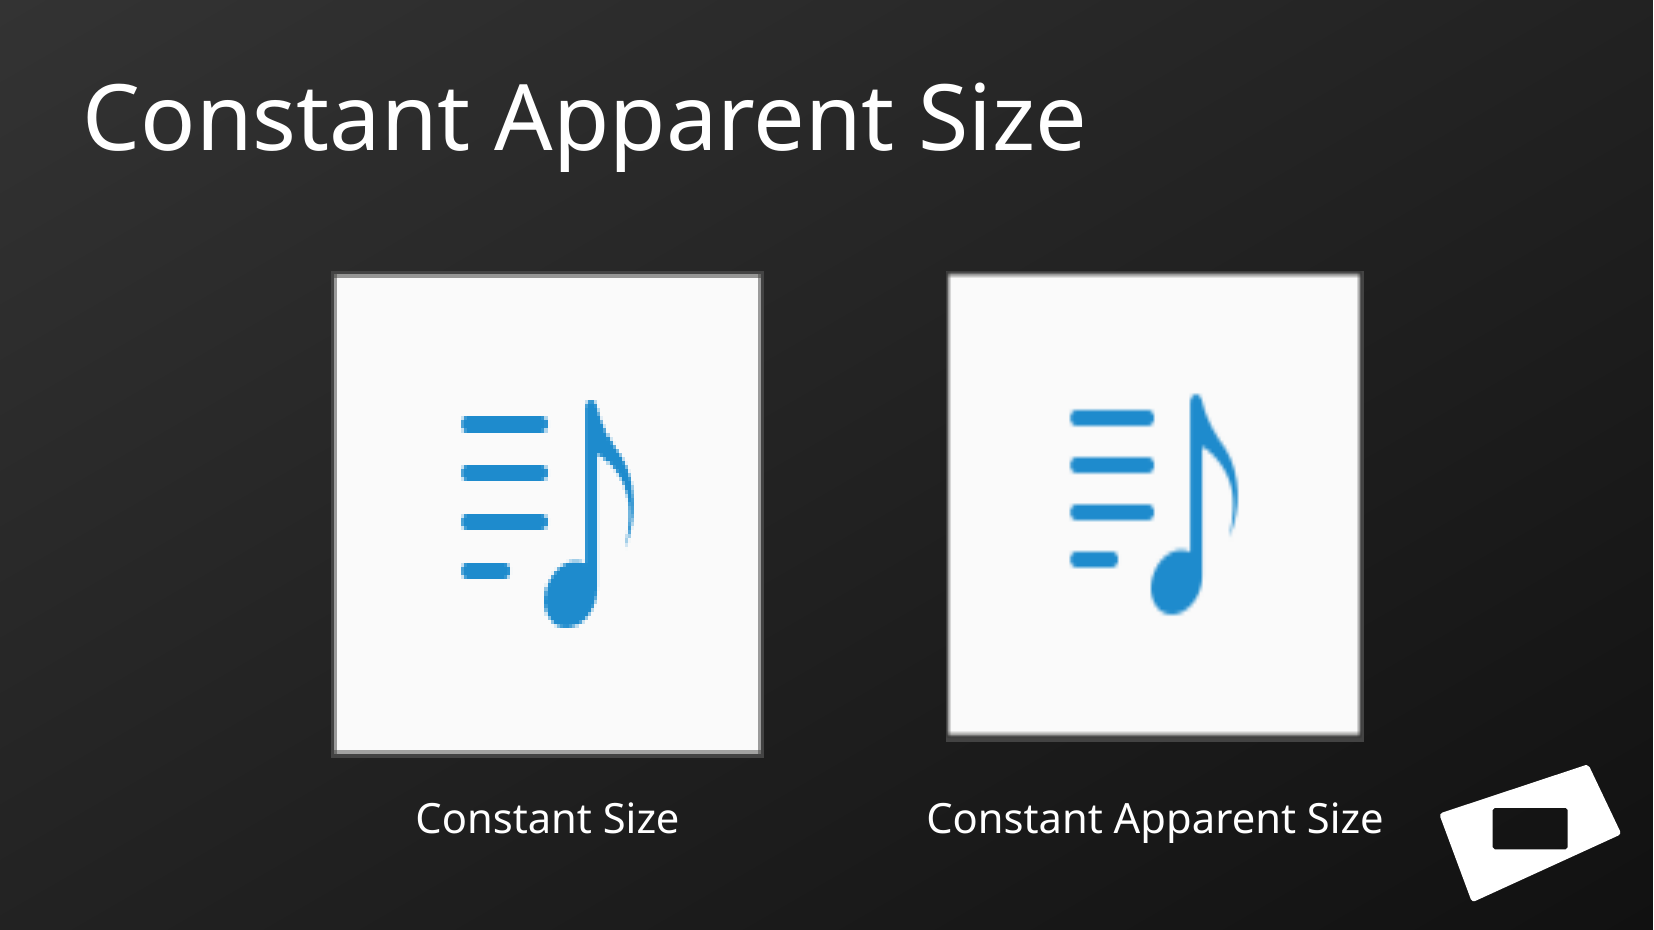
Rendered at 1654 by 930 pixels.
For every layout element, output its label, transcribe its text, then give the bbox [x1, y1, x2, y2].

text_box [330, 269, 766, 760]
title Constant Size [330, 765, 766, 871]
title Constant Apparent Size [915, 765, 1396, 871]
title Constant Apparent Size [82, 37, 1571, 193]
text_box [945, 269, 1366, 743]
picture [1440, 765, 1621, 902]
